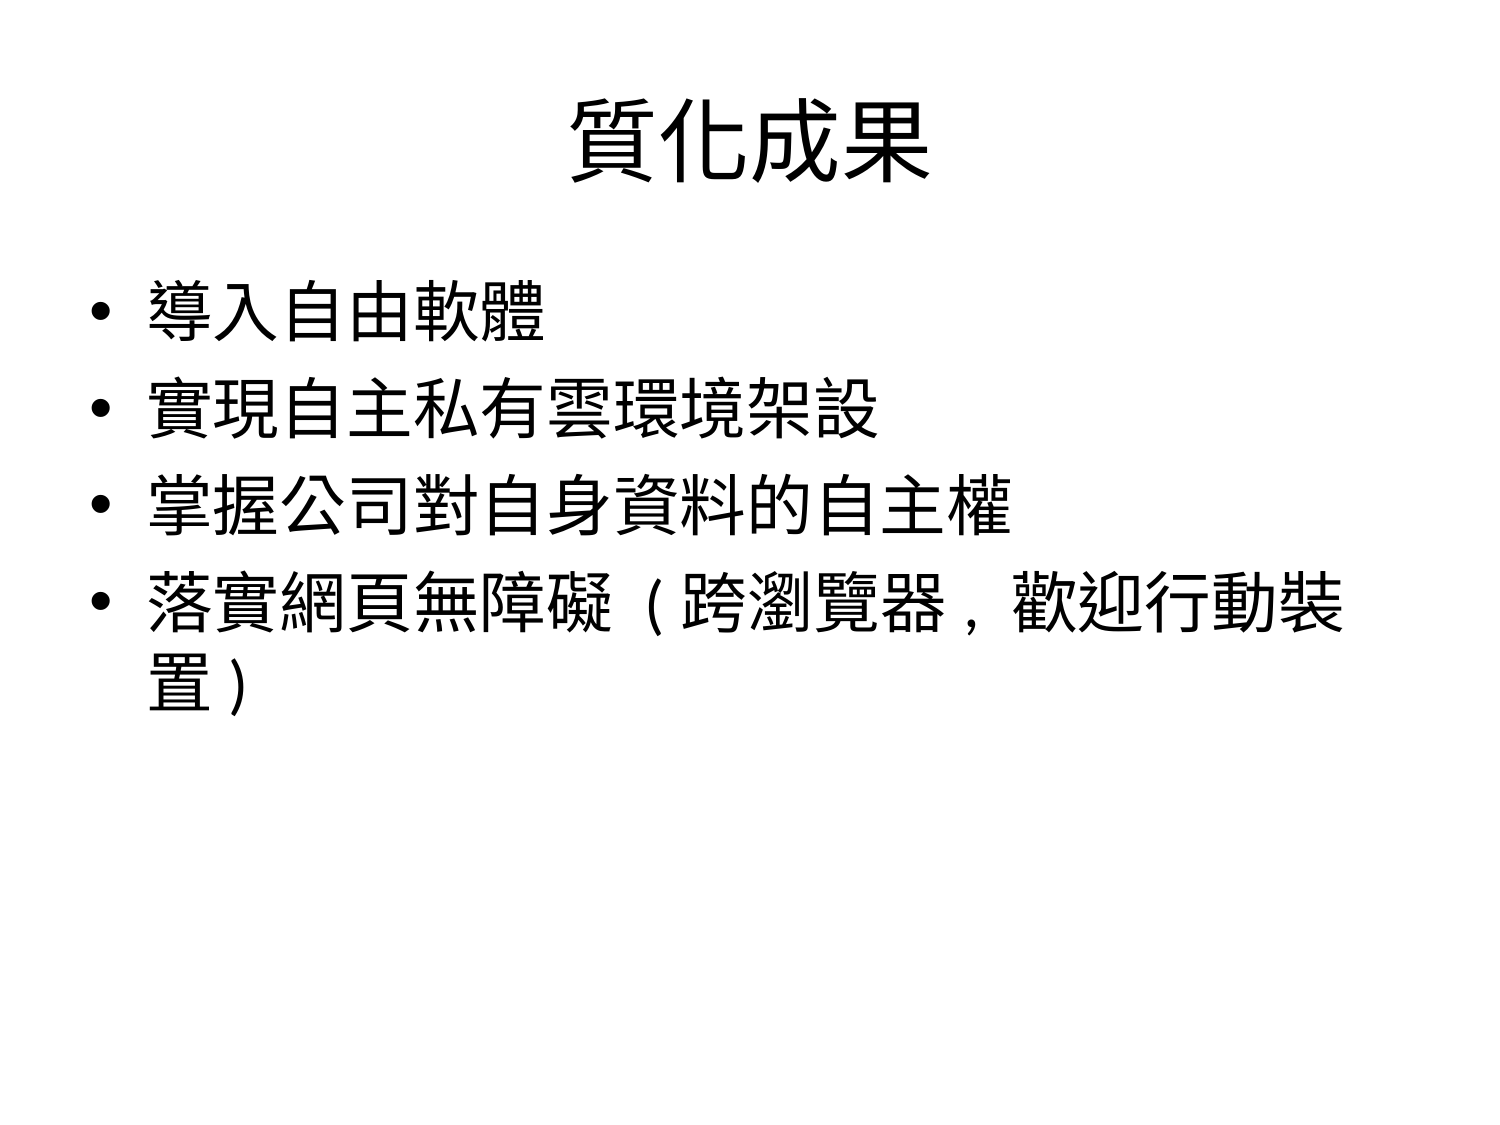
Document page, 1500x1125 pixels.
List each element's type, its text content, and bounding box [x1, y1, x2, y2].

title 質化成果 [75, 21, 1426, 257]
list 導入自由軟體 實現自主私有雲環境架設 掌握公司對自身資料的自主權 落實網頁無障礙 (跨瀏覽器, 歡迎行動裝置) [75, 262, 1426, 916]
